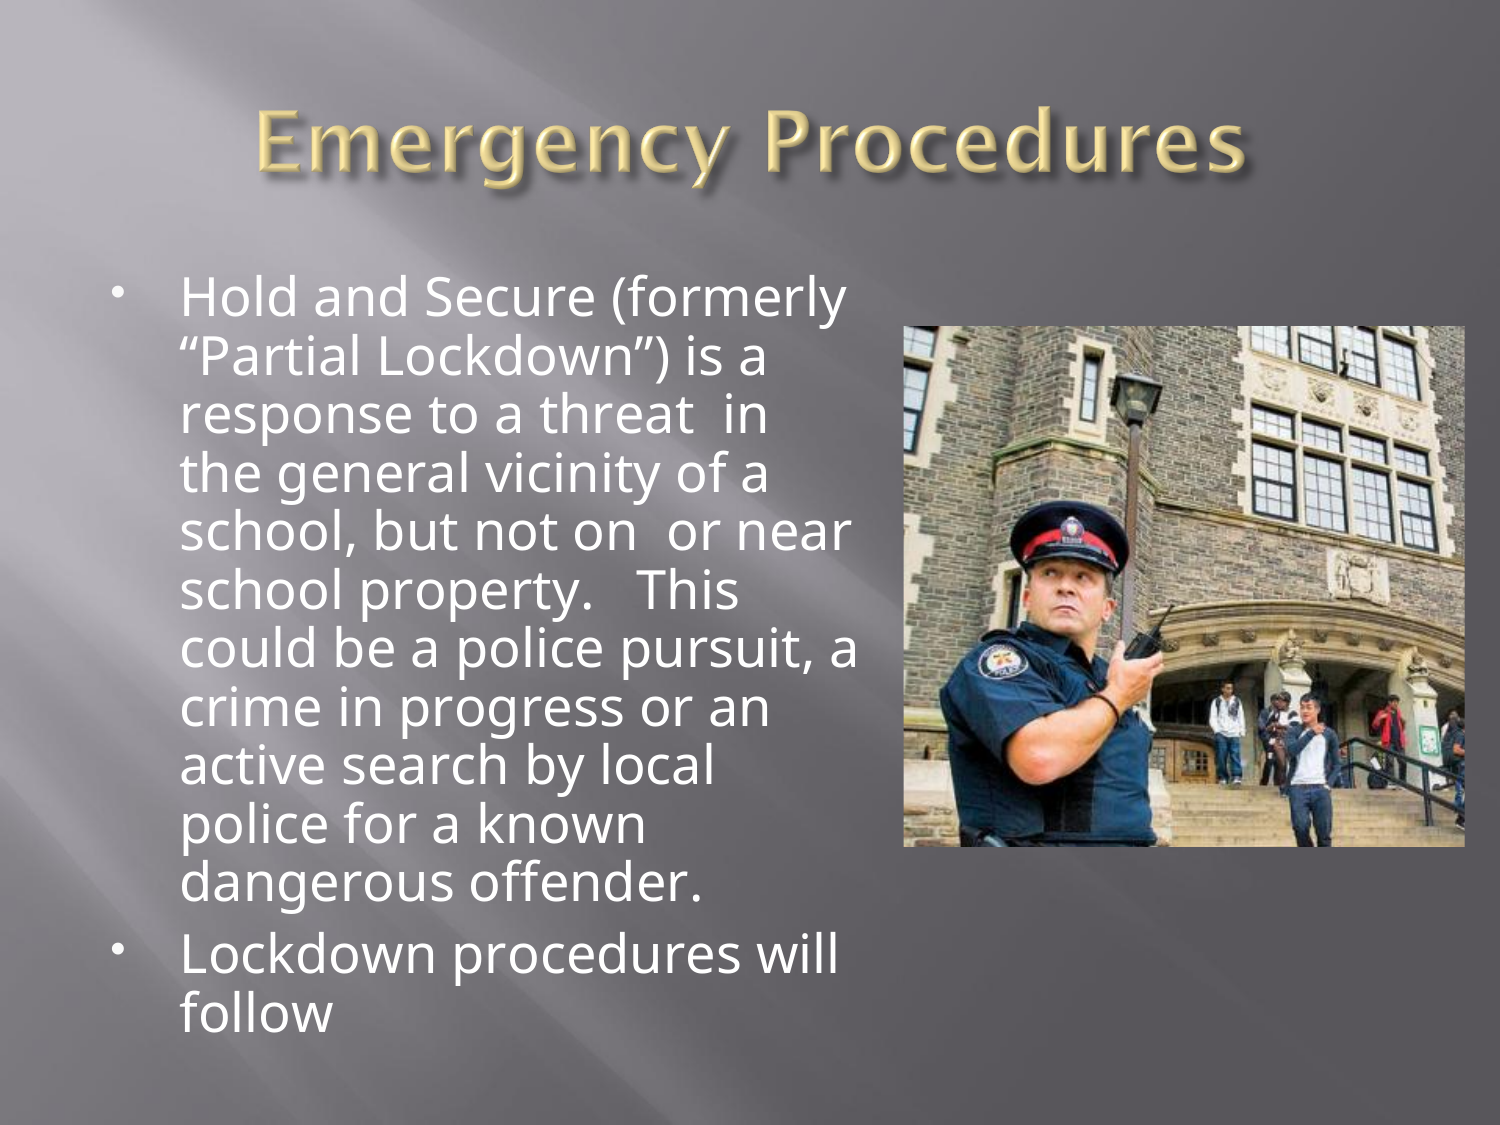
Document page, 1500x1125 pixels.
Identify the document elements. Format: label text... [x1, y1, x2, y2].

picture [0, 0, 1500, 1125]
list Hold and Secure (formerly “Partial Lockdown”) is a response to a threat in the general vicinity of a school, but not on or near school property. This could be a police pursuit, a crime in progress or an active search by local police for a known dangerous offender. Lockdown procedures will follow [75, 262, 880, 1035]
text_box [75, 45, 1426, 265]
